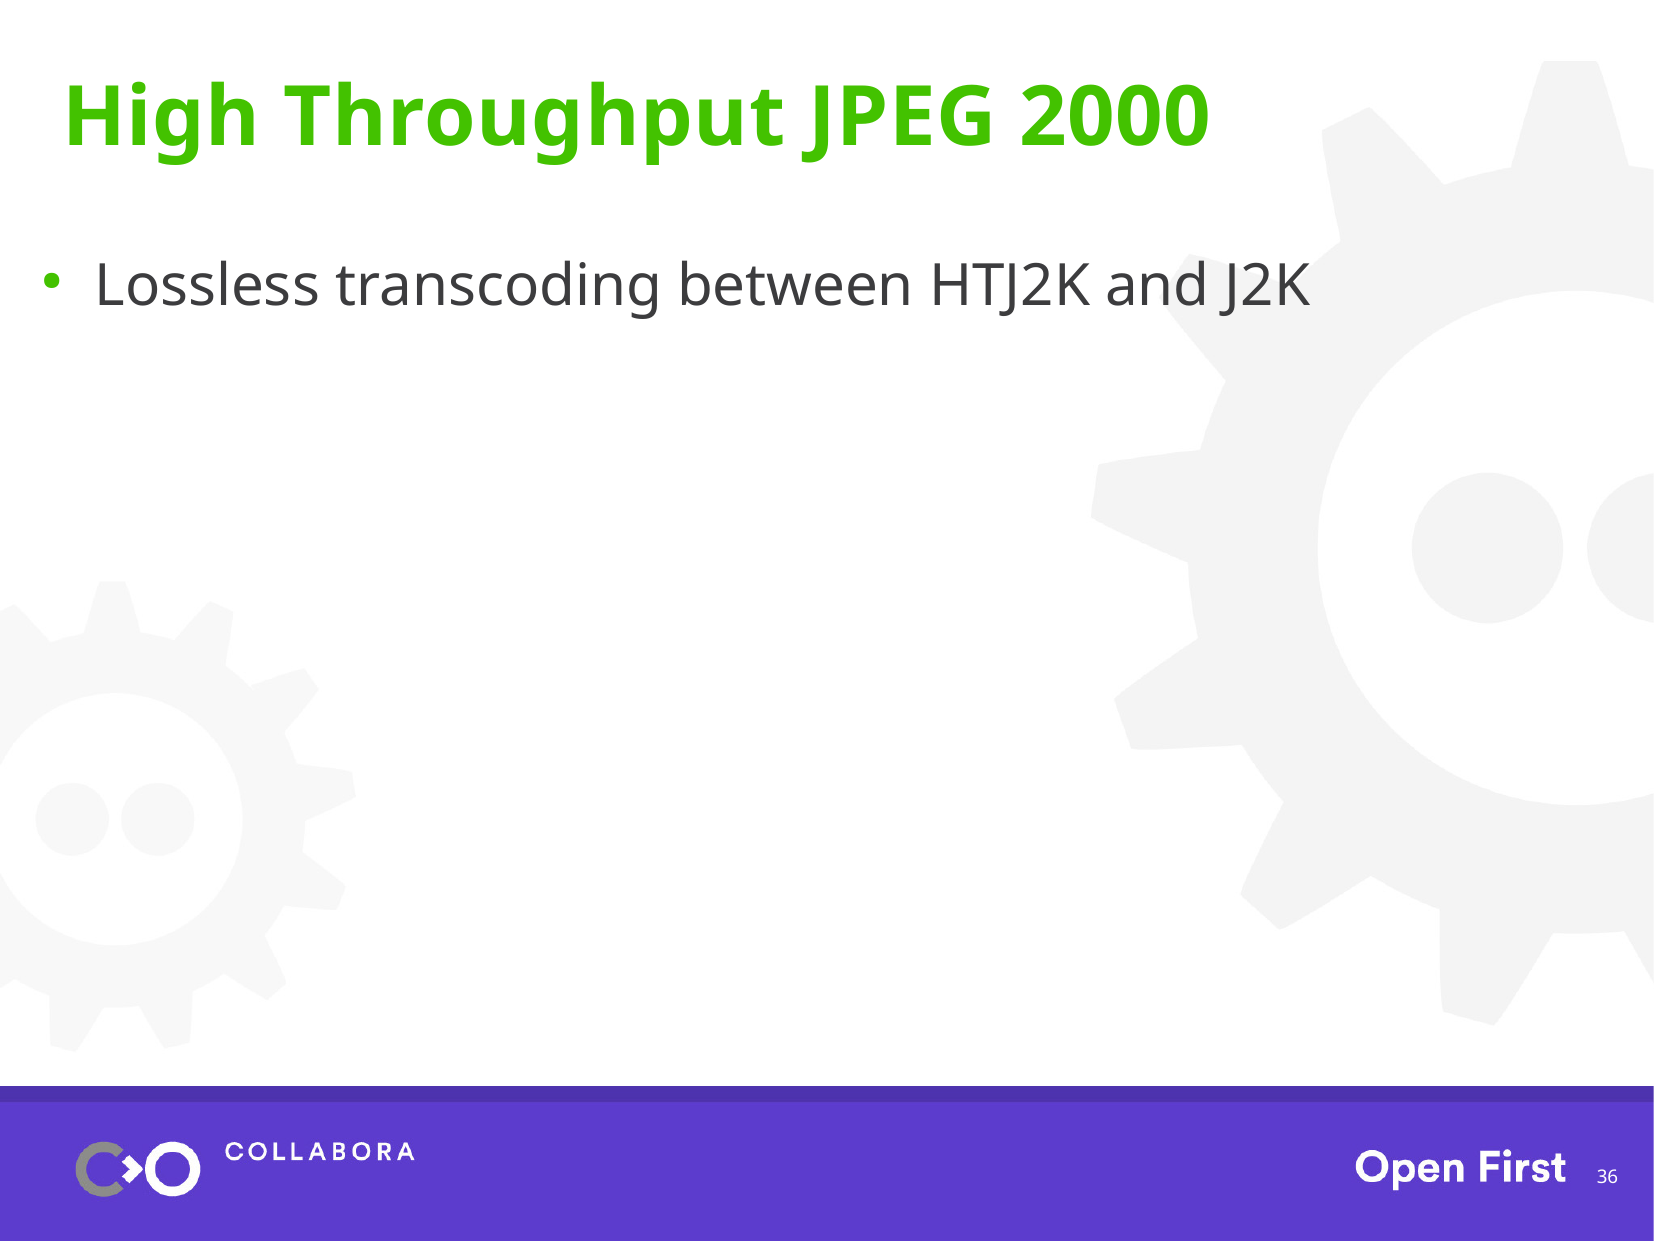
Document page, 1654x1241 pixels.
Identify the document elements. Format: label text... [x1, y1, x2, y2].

title High Throughput JPEG 2000 [62, 62, 1638, 138]
picture [0, 0, 1654, 1241]
list Lossless transcoding between HTJ2K and J2K [23, 177, 1595, 1016]
